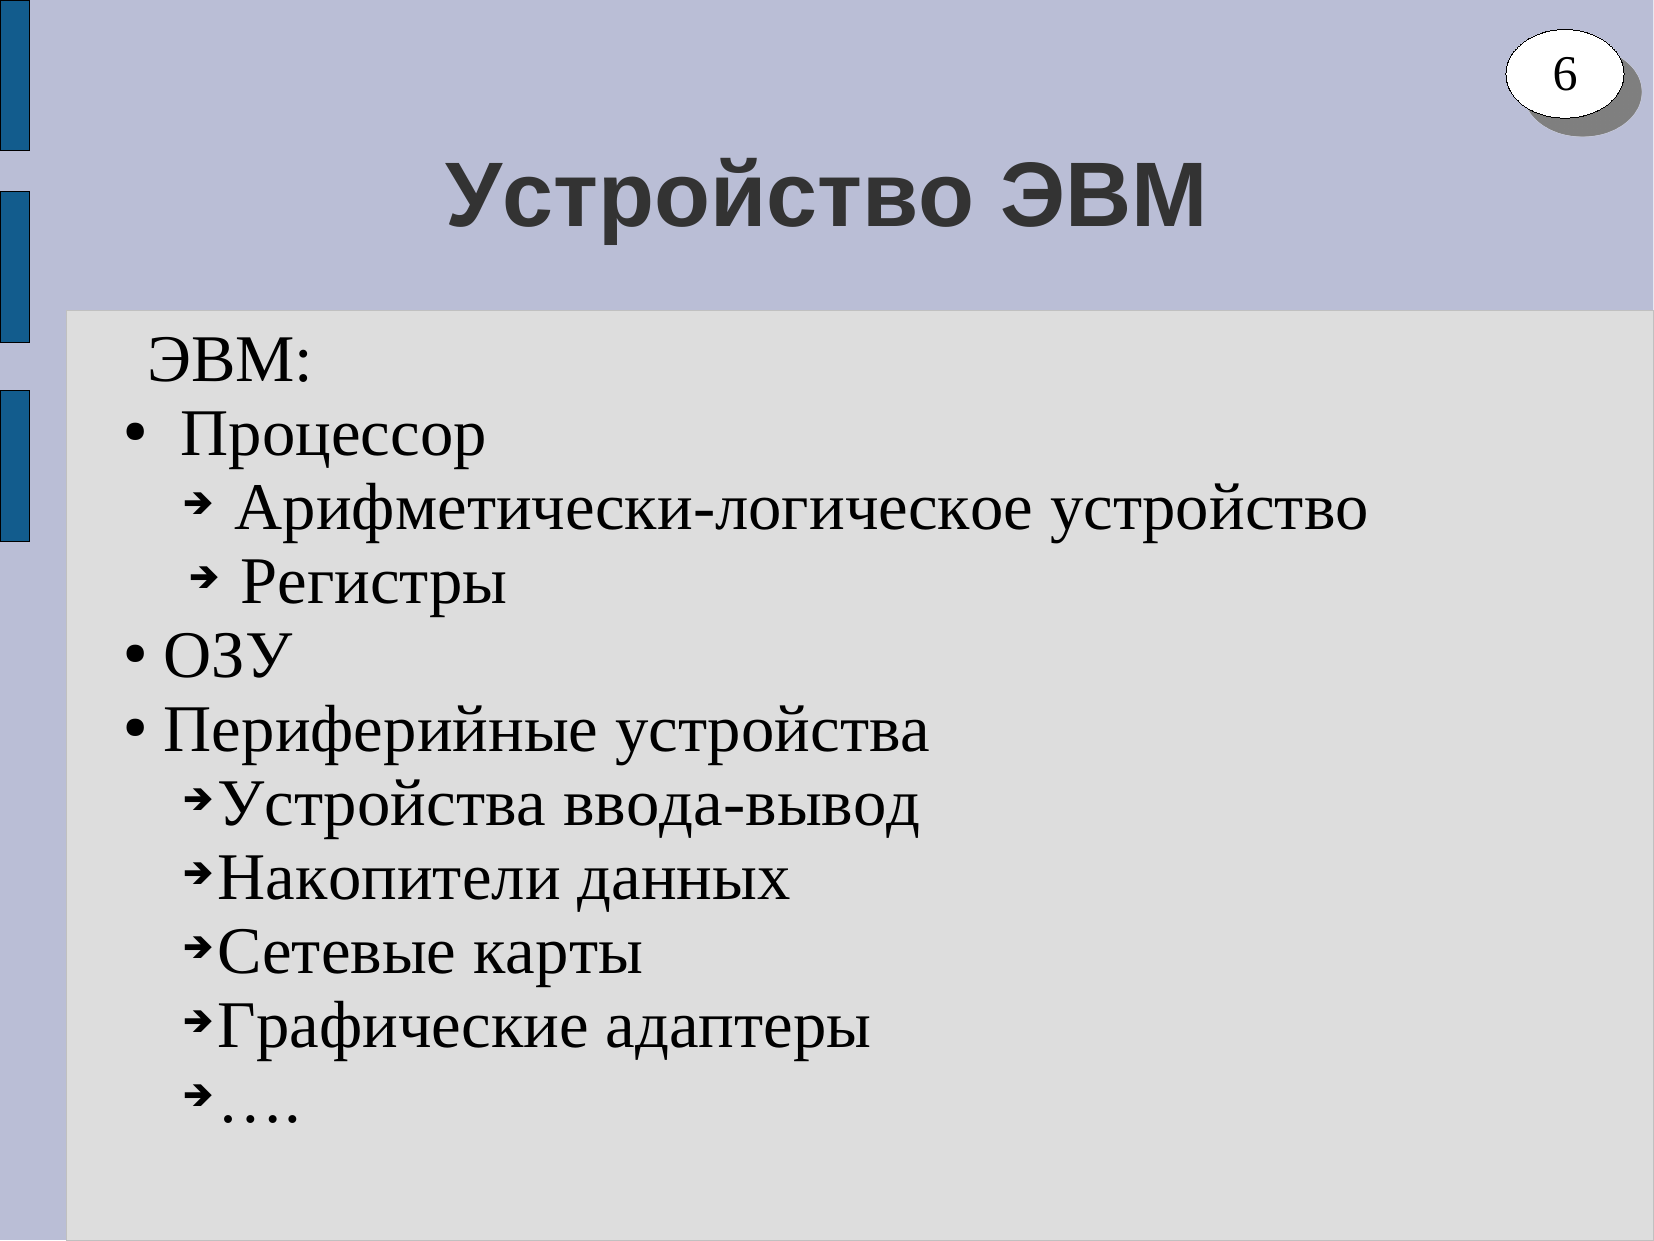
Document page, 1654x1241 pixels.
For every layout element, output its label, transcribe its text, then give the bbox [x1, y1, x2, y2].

subtitle ЭВМ: Процессор Арифметически-логическое устройство Регистры ОЗУ Периферийные устройства Устройства ввода-вывод Накопители данных Сетевые карты Графические адаптеры …. [123, 321, 1536, 1152]
text_box 6 [1505, 29, 1625, 119]
title Устройство ЭВМ [121, 91, 1534, 299]
